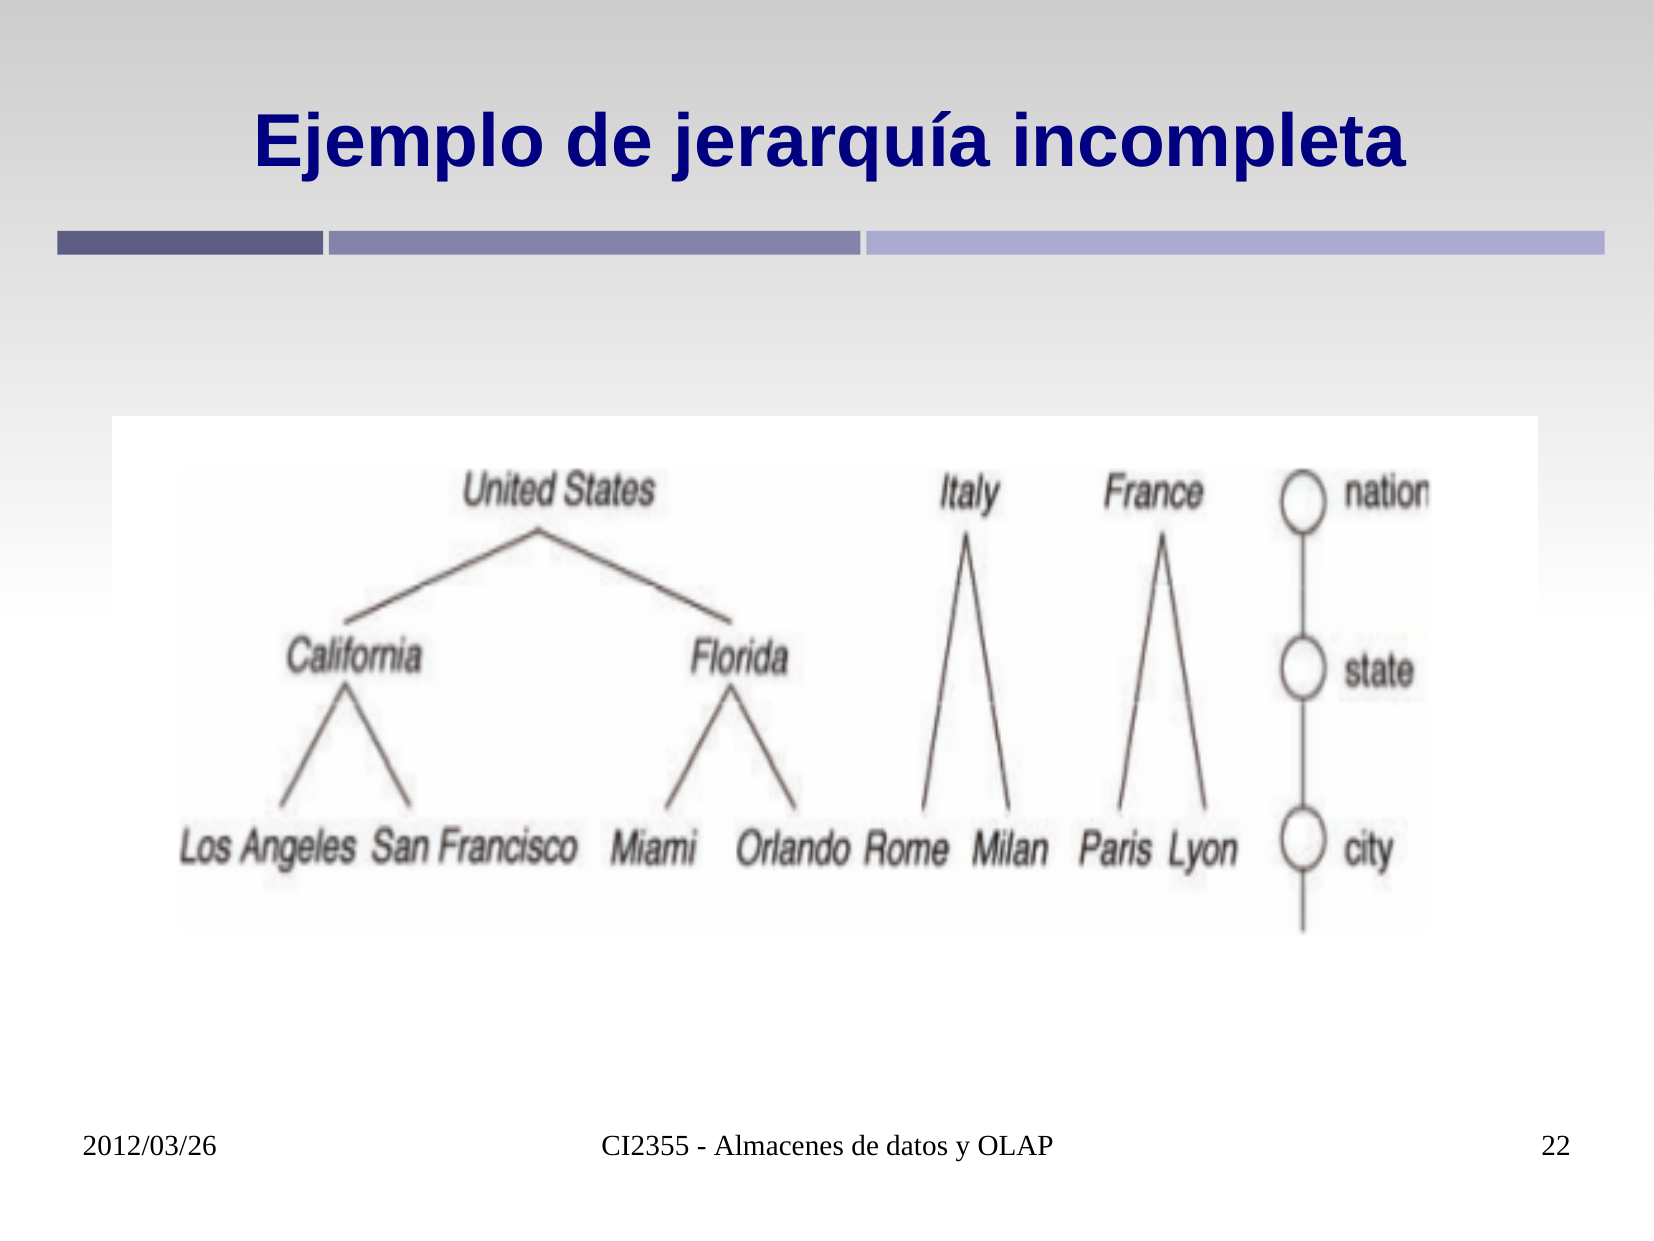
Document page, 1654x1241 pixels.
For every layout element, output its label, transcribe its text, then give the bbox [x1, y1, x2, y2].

title Ejemplo de jerarquía incompleta [86, 55, 1576, 226]
picture [112, 416, 1538, 979]
